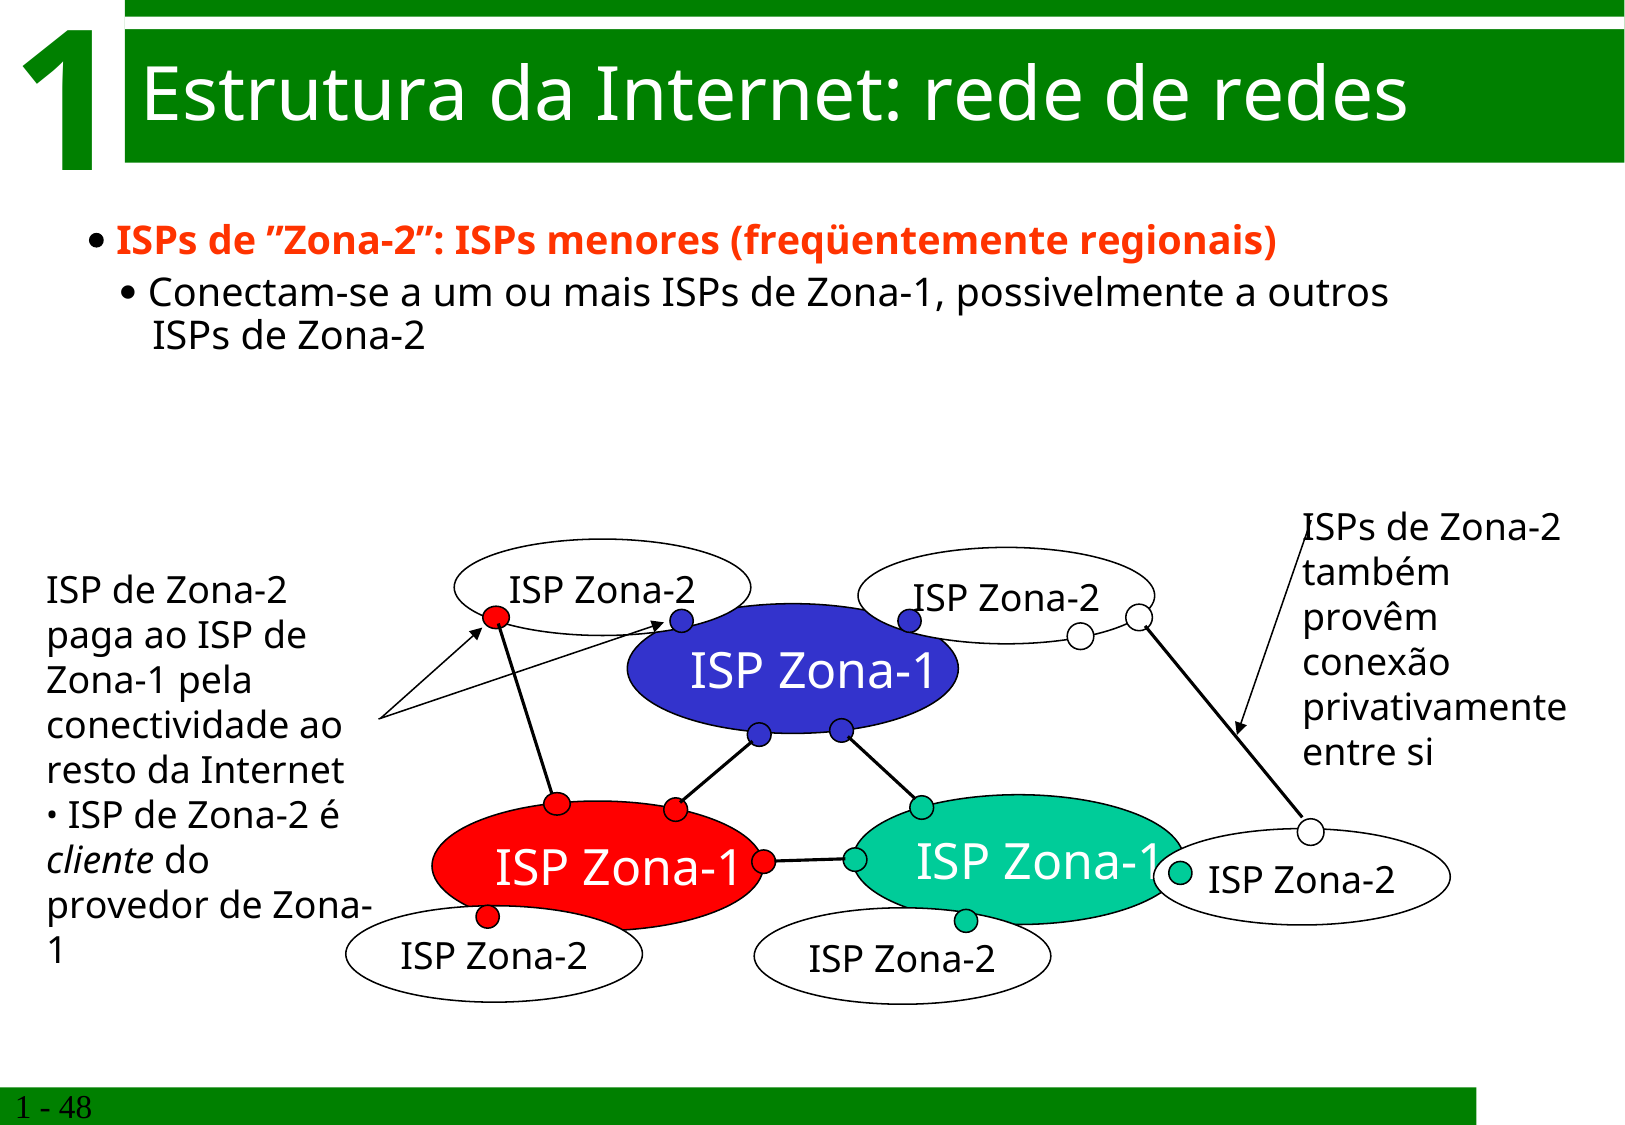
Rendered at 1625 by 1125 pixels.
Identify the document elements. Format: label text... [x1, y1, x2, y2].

text_box ISP Zona-2 [493, 558, 712, 619]
text_box ISP Zona-2 [897, 566, 1116, 628]
text_box ISP Zona-2 [793, 927, 1012, 988]
text_box [1153, 818, 1451, 925]
text_box ISP Zona-2 [385, 924, 604, 986]
text_box [858, 547, 1155, 650]
text_box [663, 797, 688, 822]
text_box [543, 792, 571, 816]
text_box [829, 718, 854, 743]
text_box [454, 539, 751, 636]
text_box ISPs de Zona-2 também provêm conexão privativamente entre si [1287, 495, 1607, 781]
text_box [751, 849, 776, 874]
text_box [754, 907, 1051, 1005]
text_box ISP Zona-1 [627, 603, 959, 734]
text_box ISP Zona-1 [855, 794, 1182, 925]
text_box ISP de Zona-2 paga ao ISP de Zona-1 pela conectividade ao resto da Internet ISP de Zona-2 é cliente do provedor de Zona-1 [31, 558, 396, 980]
text_box [747, 722, 772, 747]
list  ISPs de ”Zona-2”: ISPs menores (freqüentemente regionais)  Conectam-se a um ou mais ISPs de Zona-1, possivelmente a outros ISPs de Zona-2 [75, 212, 1425, 474]
text_box ISP Zona-2 [1193, 847, 1411, 909]
text_box ISP Zona-1 [431, 801, 762, 930]
text_box Estrutura da Internet: rede de redes [125, 37, 1625, 138]
text_box [369, 905, 643, 1003]
text_box [633, 628, 654, 635]
